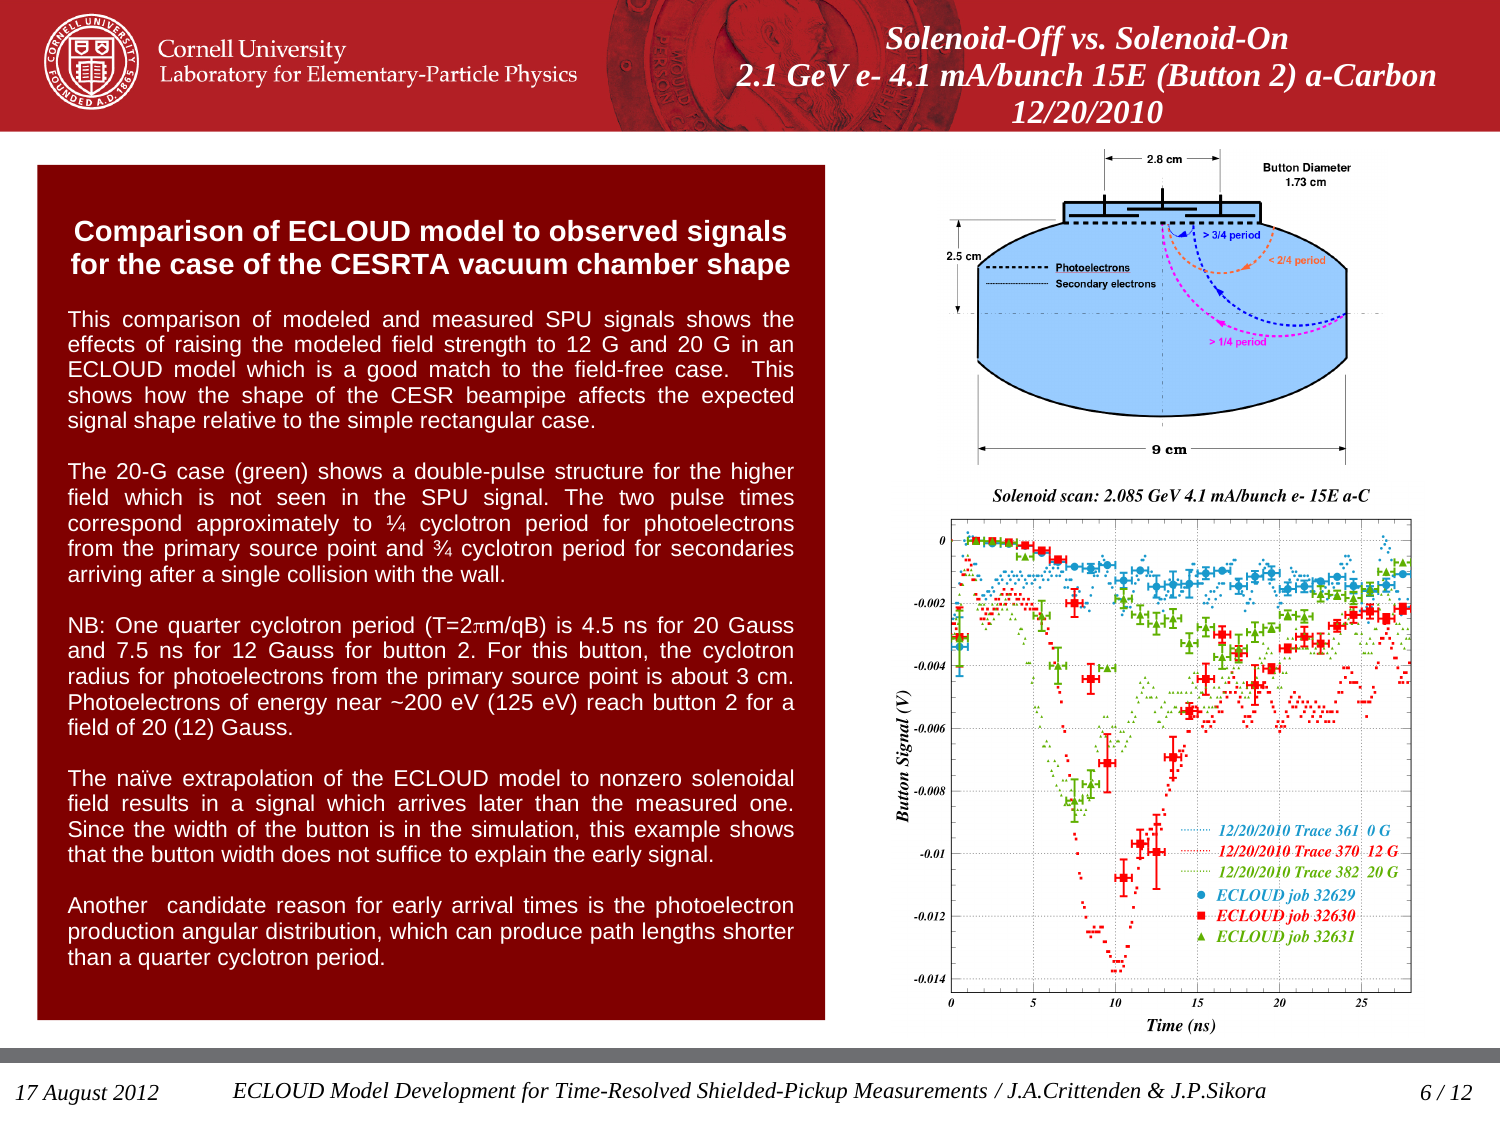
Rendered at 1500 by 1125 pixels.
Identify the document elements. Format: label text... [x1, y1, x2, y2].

picture [0, 0, 675, 132]
text_box Comparison of ECLOUD model to observed signals for the case of the CESRTA vacuum chamber shape This comparison of modeled and measured SPU signals shows the effects of raising the modeled field strength to 12 G and 20 G in an ECLOUD model which is a good match to the field-free case. This shows how the shape of the CESR beampipe affects the expected signal shape relative to the simple rectangular case. The 20-G case (green) shows a double-pulse structure for the higher field which is not seen in the SPU signal. The two pulse times correspond approximately to ¼ cyclotron period for photoelectrons from the primary source point and ¾ cyclotron period for secondaries arriving after a single collision with the wall. NB: One quarter cyclotron period (T=2pm/qB) is 4.5 ns for 20 Gauss and 7.5 ns for 12 Gauss for button 2. For this button, the cyclotron radius for photoelectrons from the primary source point is about 3 cm. Photoelectrons of energy near ~200 eV (125 eV) reach button 2 for a field of 20 (12) Gauss. The naïve extrapolation of the ECLOUD model to nonzero solenoidal field results in a signal which arrives later than the measured one. Since the width of the button is in the simulation, this example shows that the button width does not suffice to explain the early signal. Another candidate reason for early arrival times is the photoelectron production angular distribution, which can produce path lengths shorter than a quarter cyclotron period. [37, 164, 826, 1021]
title Solenoid-Off vs. Solenoid-On 2.1 GeV e- 4.1 mA/bunch 15E (Button 2) a-Carbon 12/20/2010 [675, 0, 1500, 150]
picture [891, 149, 1425, 1038]
